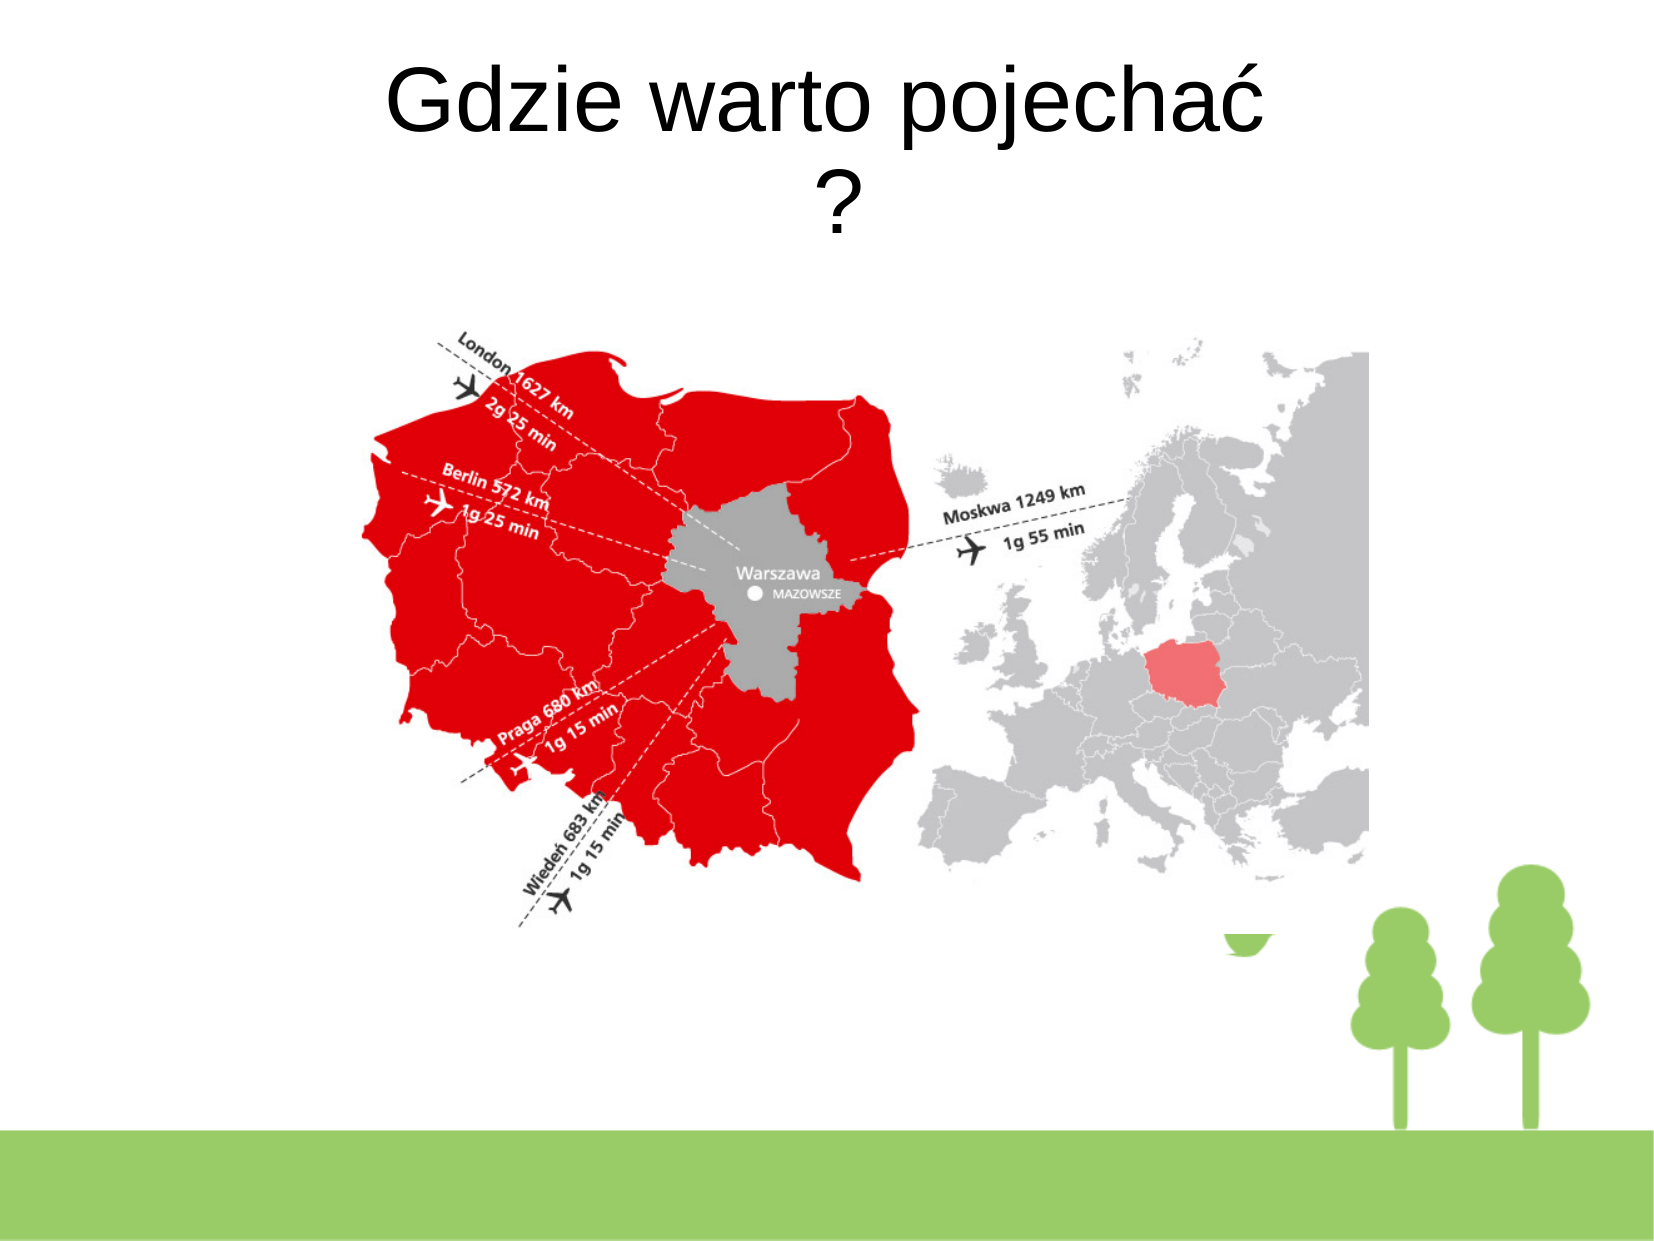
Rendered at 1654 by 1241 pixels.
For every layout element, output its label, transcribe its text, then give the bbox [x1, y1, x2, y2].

title Gdzie warto pojechać ? [94, 47, 1583, 255]
picture [0, 0, 1654, 1241]
